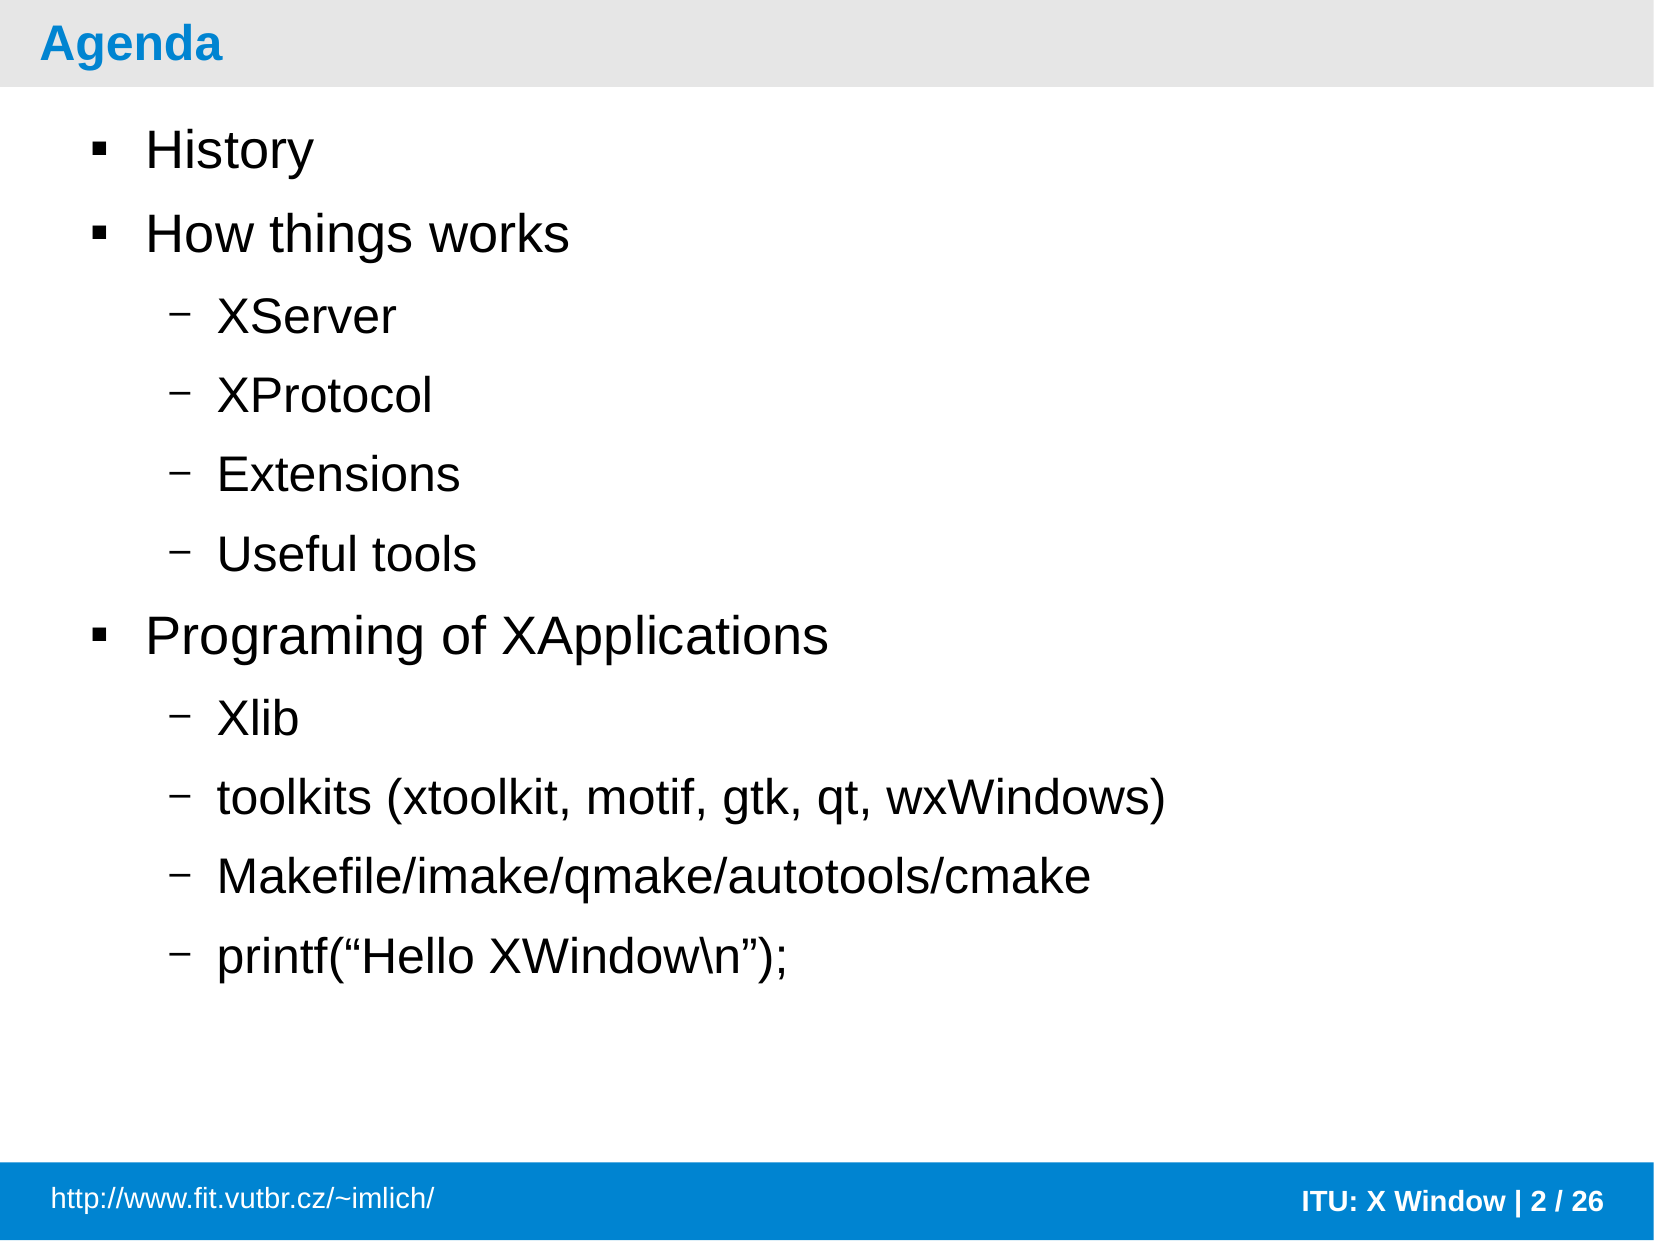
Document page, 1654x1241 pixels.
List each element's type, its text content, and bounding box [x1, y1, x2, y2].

title Agenda [39, 5, 1615, 81]
list History How things works XServer XProtocol Extensions Useful tools Programing of XApplications Xlib toolkits (xtoolkit, motif, gtk, qt, wxWindows) Makefile/imake/qmake/autotools/cmake printf(“Hello XWindow\n”); [75, 119, 1564, 1126]
